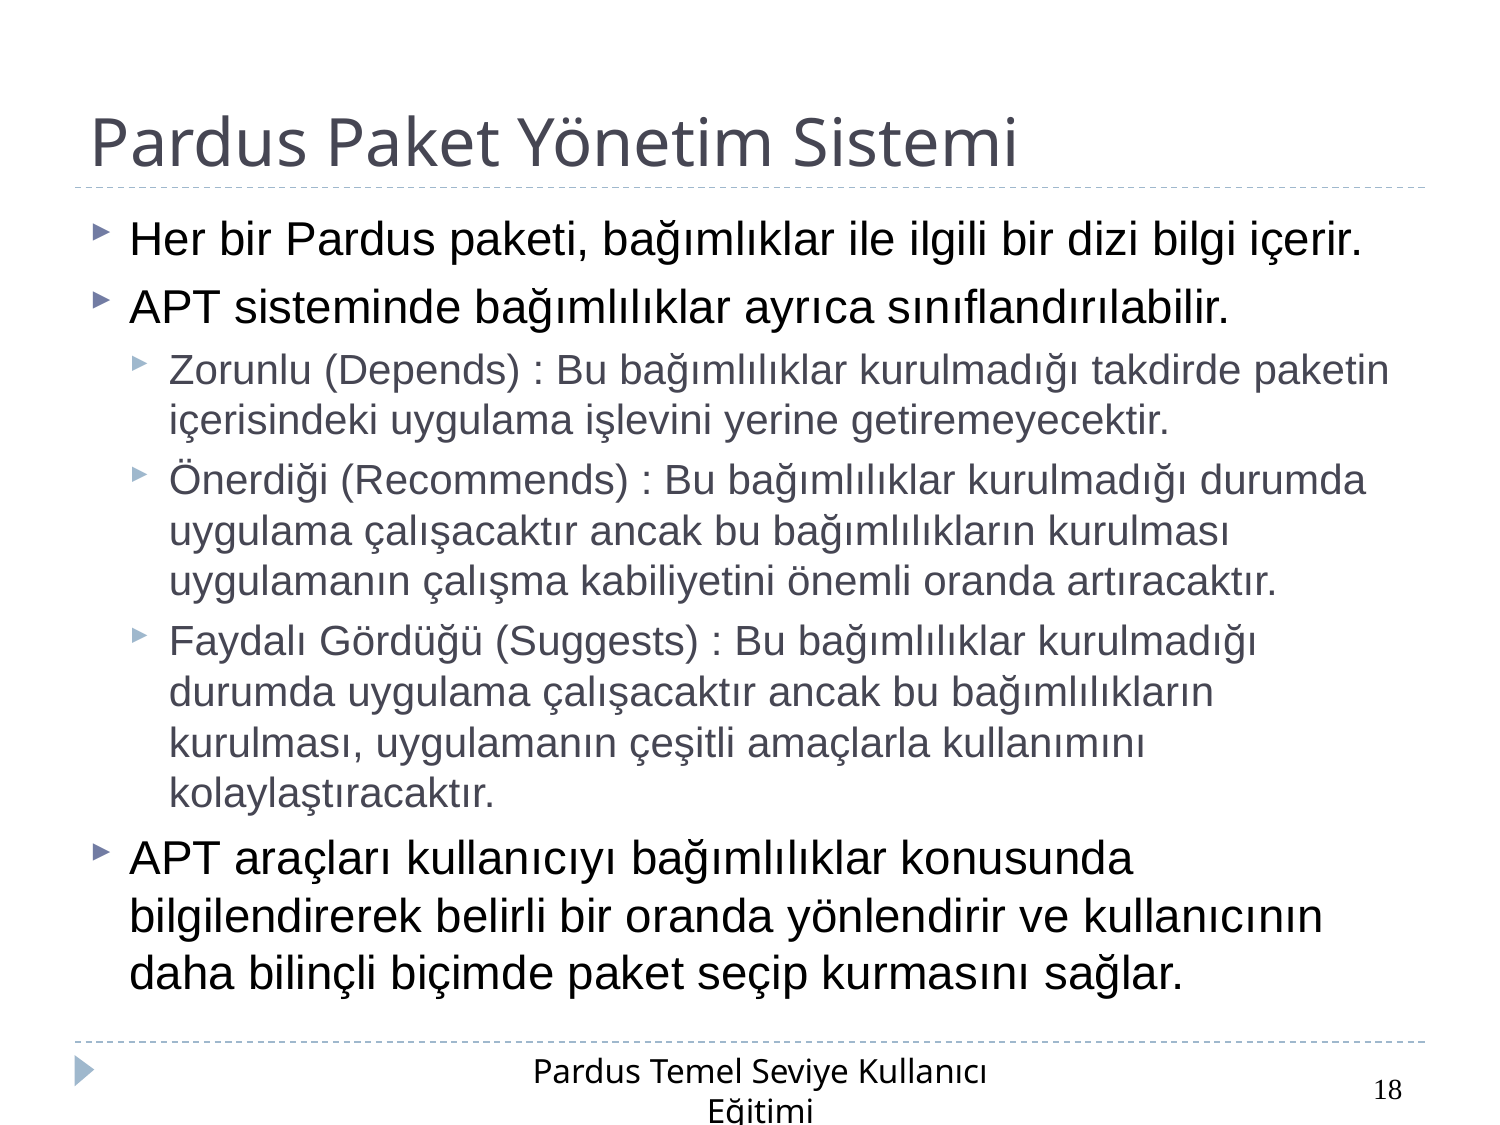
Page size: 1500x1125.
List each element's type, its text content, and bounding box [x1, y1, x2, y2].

list Her bir Pardus paketi, bağımlıklar ile ilgili bir dizi bilgi içerir. APT sisteminde bağımlılıklar ayrıca sınıflandırılabilir. Zorunlu (Depends) : Bu bağımlılıklar kurulmadığı takdirde paketin içerisindeki uygulama işlevini yerine getiremeyecektir. Önerdiği (Recommends) : Bu bağımlılıklar kurulmadığı durumda uygulama çalışacaktır ancak bu bağımlılıkların kurulması uygulamanın çalışma kabiliyetini önemli oranda artıracaktır. Faydalı Gördüğü (Suggests) : Bu bağımlılıklar kurulmadığı durumda uygulama çalışacaktır ancak bu bağımlılıkların kurulması, uygulamanın çeşitli amaçlarla kullanımını kolaylaştıracaktır. APT araçları kullanıcıyı bağımlılıklar konusunda bilgilendirerek belirli bir oranda yönlendirir ve kullanıcının daha bilinçli biçimde paket seçip kurmasını sağlar. [75, 200, 1425, 1010]
title Pardus Paket Yönetim Sistemi [75, 24, 1425, 188]
